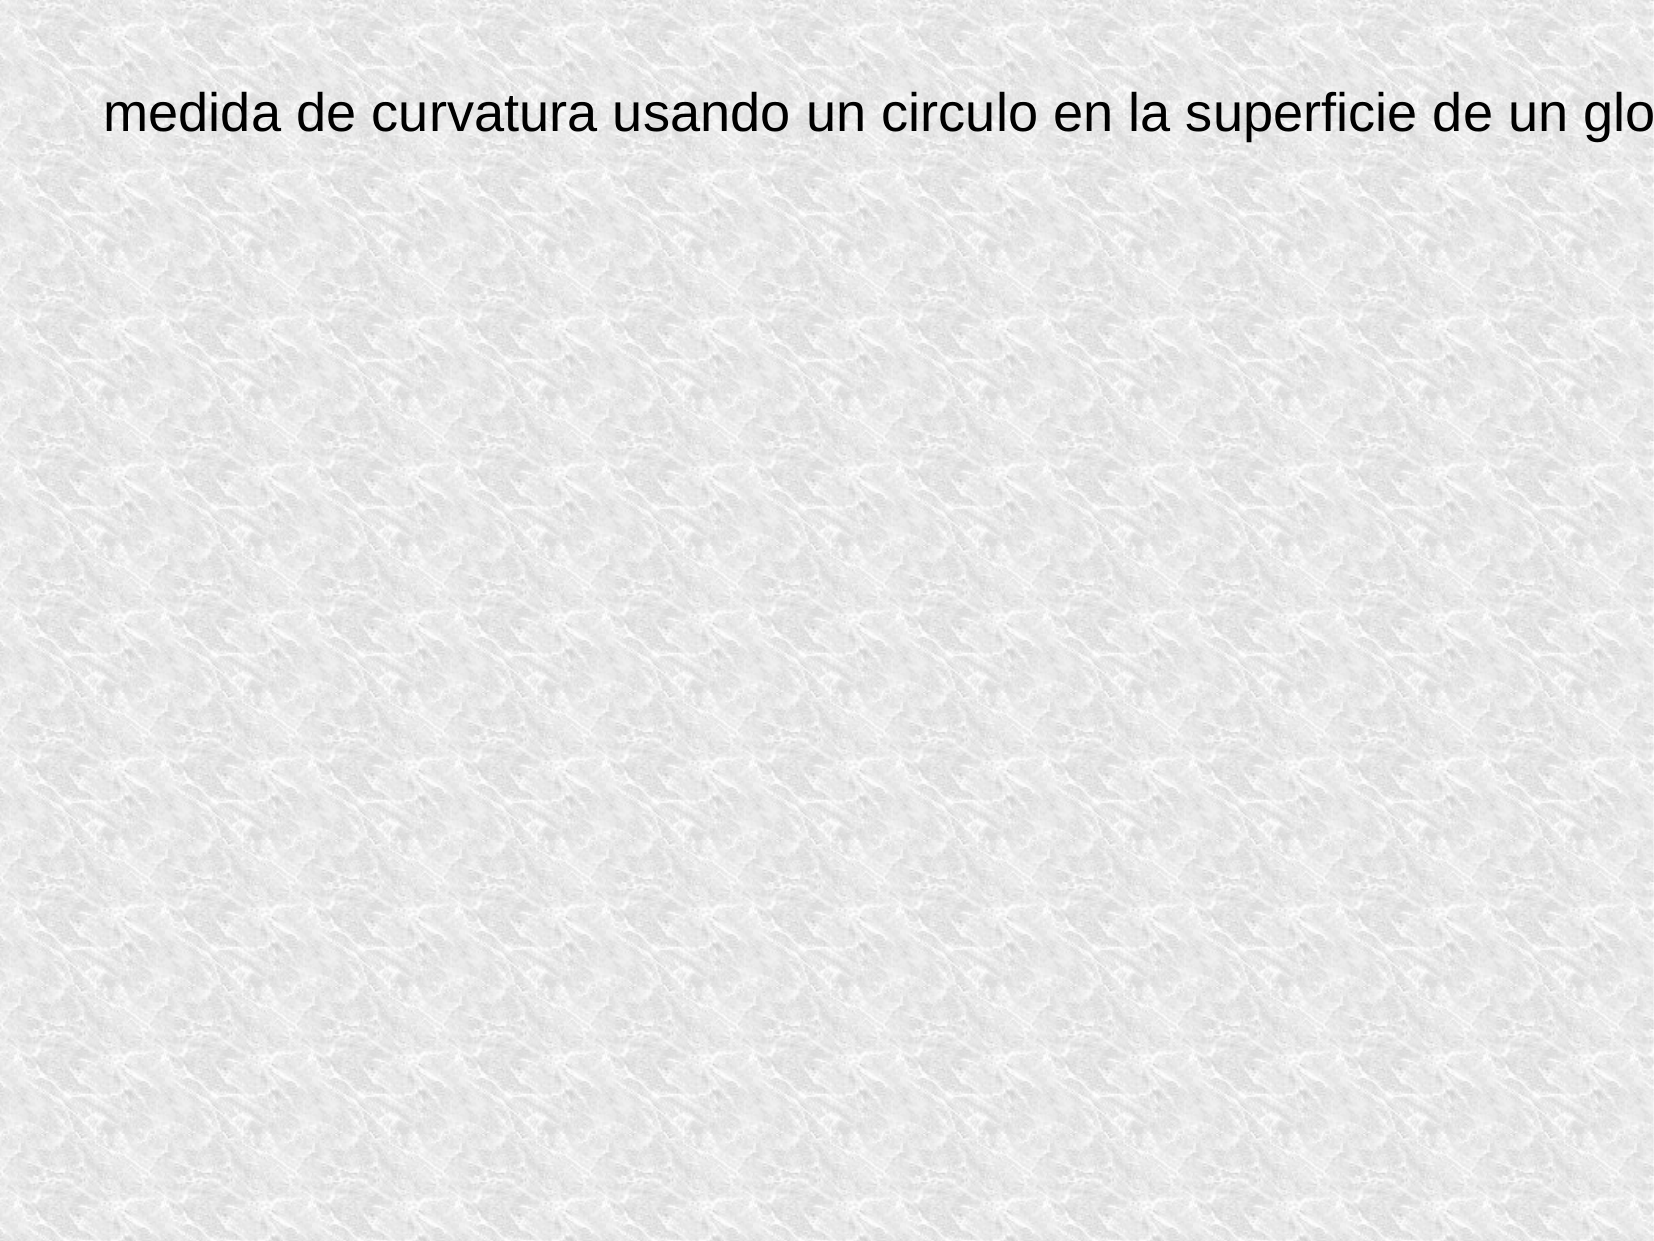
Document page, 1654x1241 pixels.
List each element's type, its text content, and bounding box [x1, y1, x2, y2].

picture [0, 0, 1654, 1241]
text_box medida de curvatura usando un circulo en la superficie de un globo [88, 75, 1576, 156]
